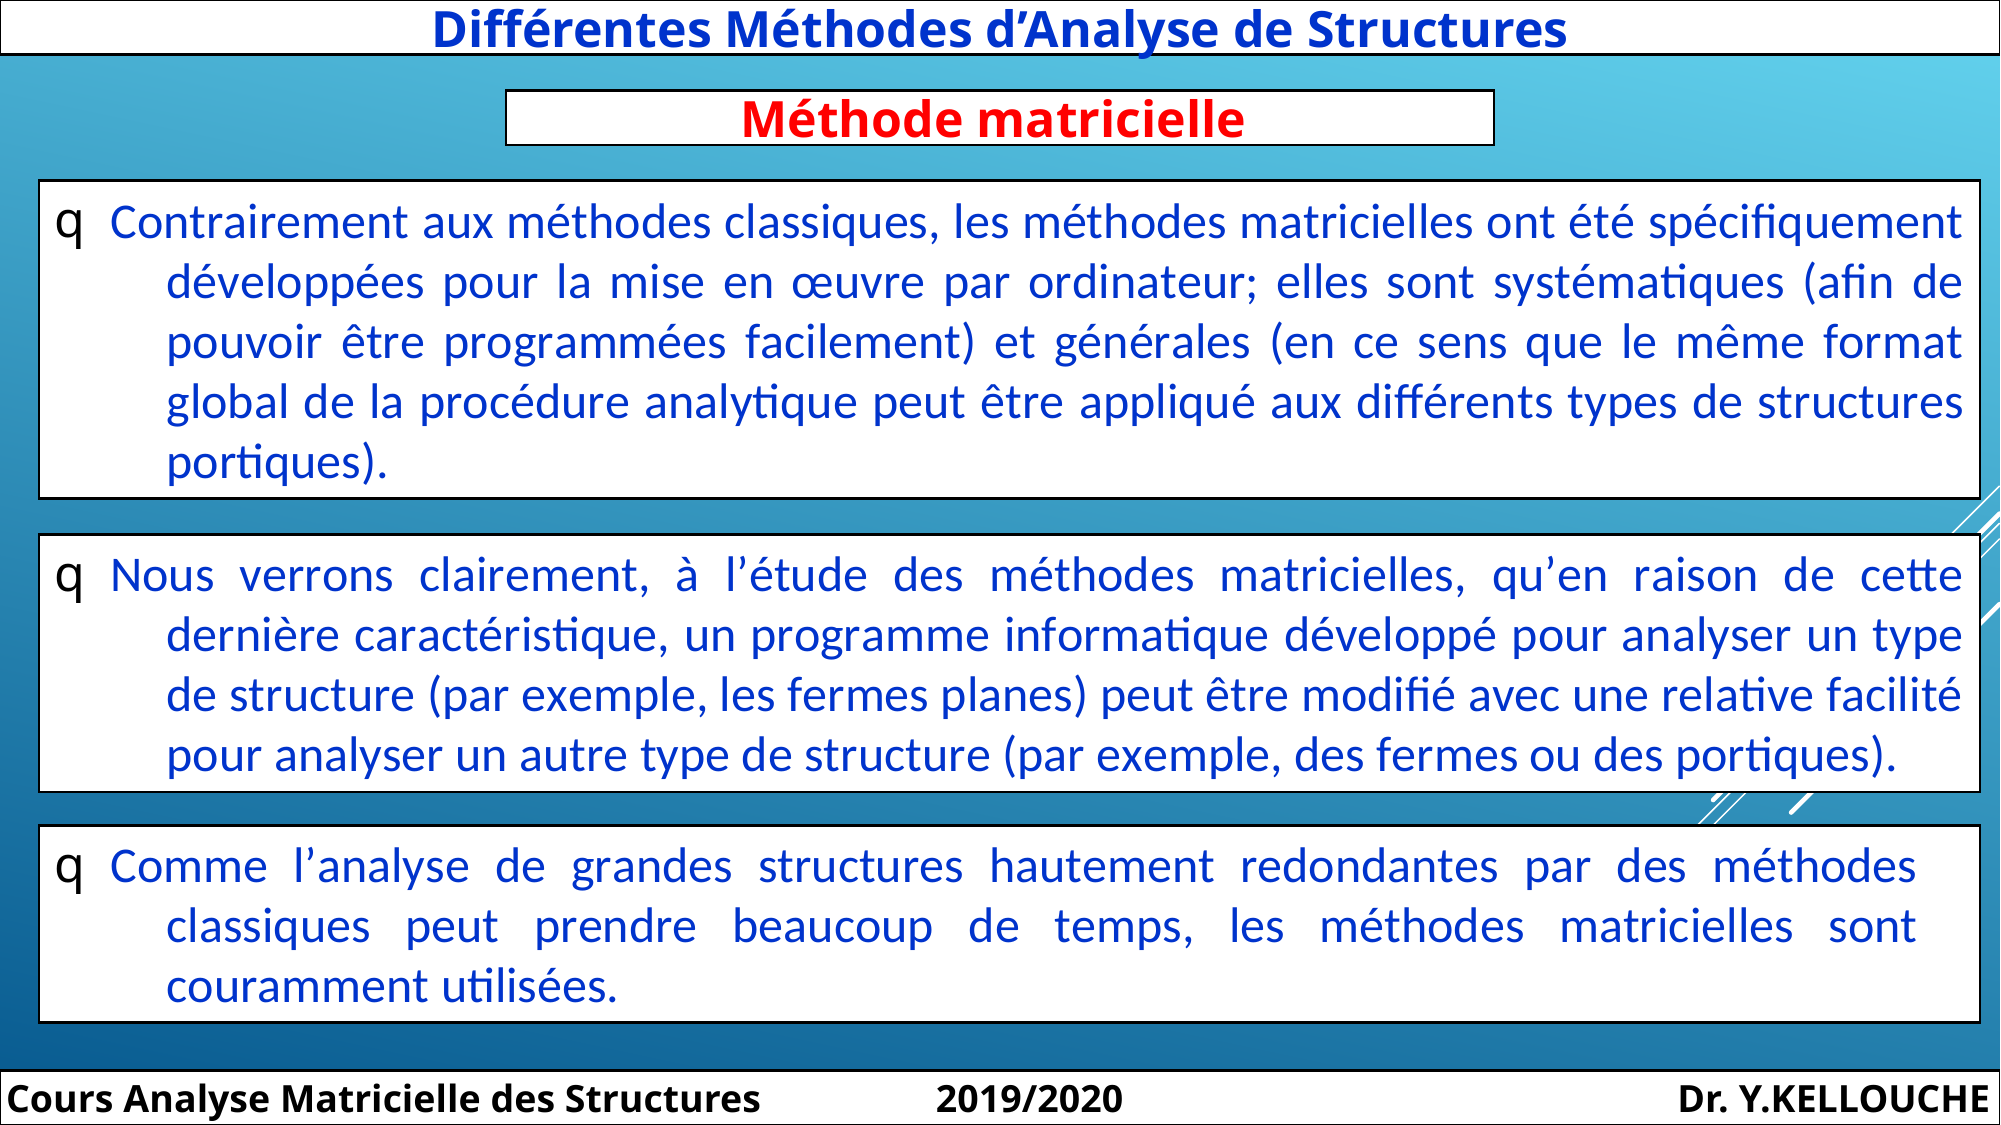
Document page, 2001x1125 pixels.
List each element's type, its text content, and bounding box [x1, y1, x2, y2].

text_box Contrairement aux méthodes classiques, les méthodes matricielles ont été spécifiquement développées pour la mise en œuvre par ordinateur; elles sont systématiques (afin de pouvoir être programmées facilement) et générales (en ce sens que le même format global de la procédure analytique peut être appliqué aux différents types de structures portiques). [39, 180, 1981, 499]
text_box Nous verrons clairement, à l’étude des méthodes matricielles, qu’en raison de cette dernière caractéristique, un programme informatique développé pour analyser un type de structure (par exemple, les fermes planes) peut être modifié avec une relative facilité pour analyser un autre type de structure (par exemple, des fermes ou des portiques). [39, 534, 1981, 792]
text_box Différentes Méthodes d’Analyse de Structures [0, 0, 2000, 55]
text_box Méthode matricielle [506, 90, 1494, 145]
text_box Cours Analyse Matricielle des Structures 2019/2020 Dr. Y.KELLOUCHE [0, 1070, 2000, 1125]
text_box Comme l’analyse de grandes structures hautement redondantes par des méthodes classiques peut prendre beaucoup de temps, les méthodes matricielles sont couramment utilisées. [39, 825, 1981, 1023]
